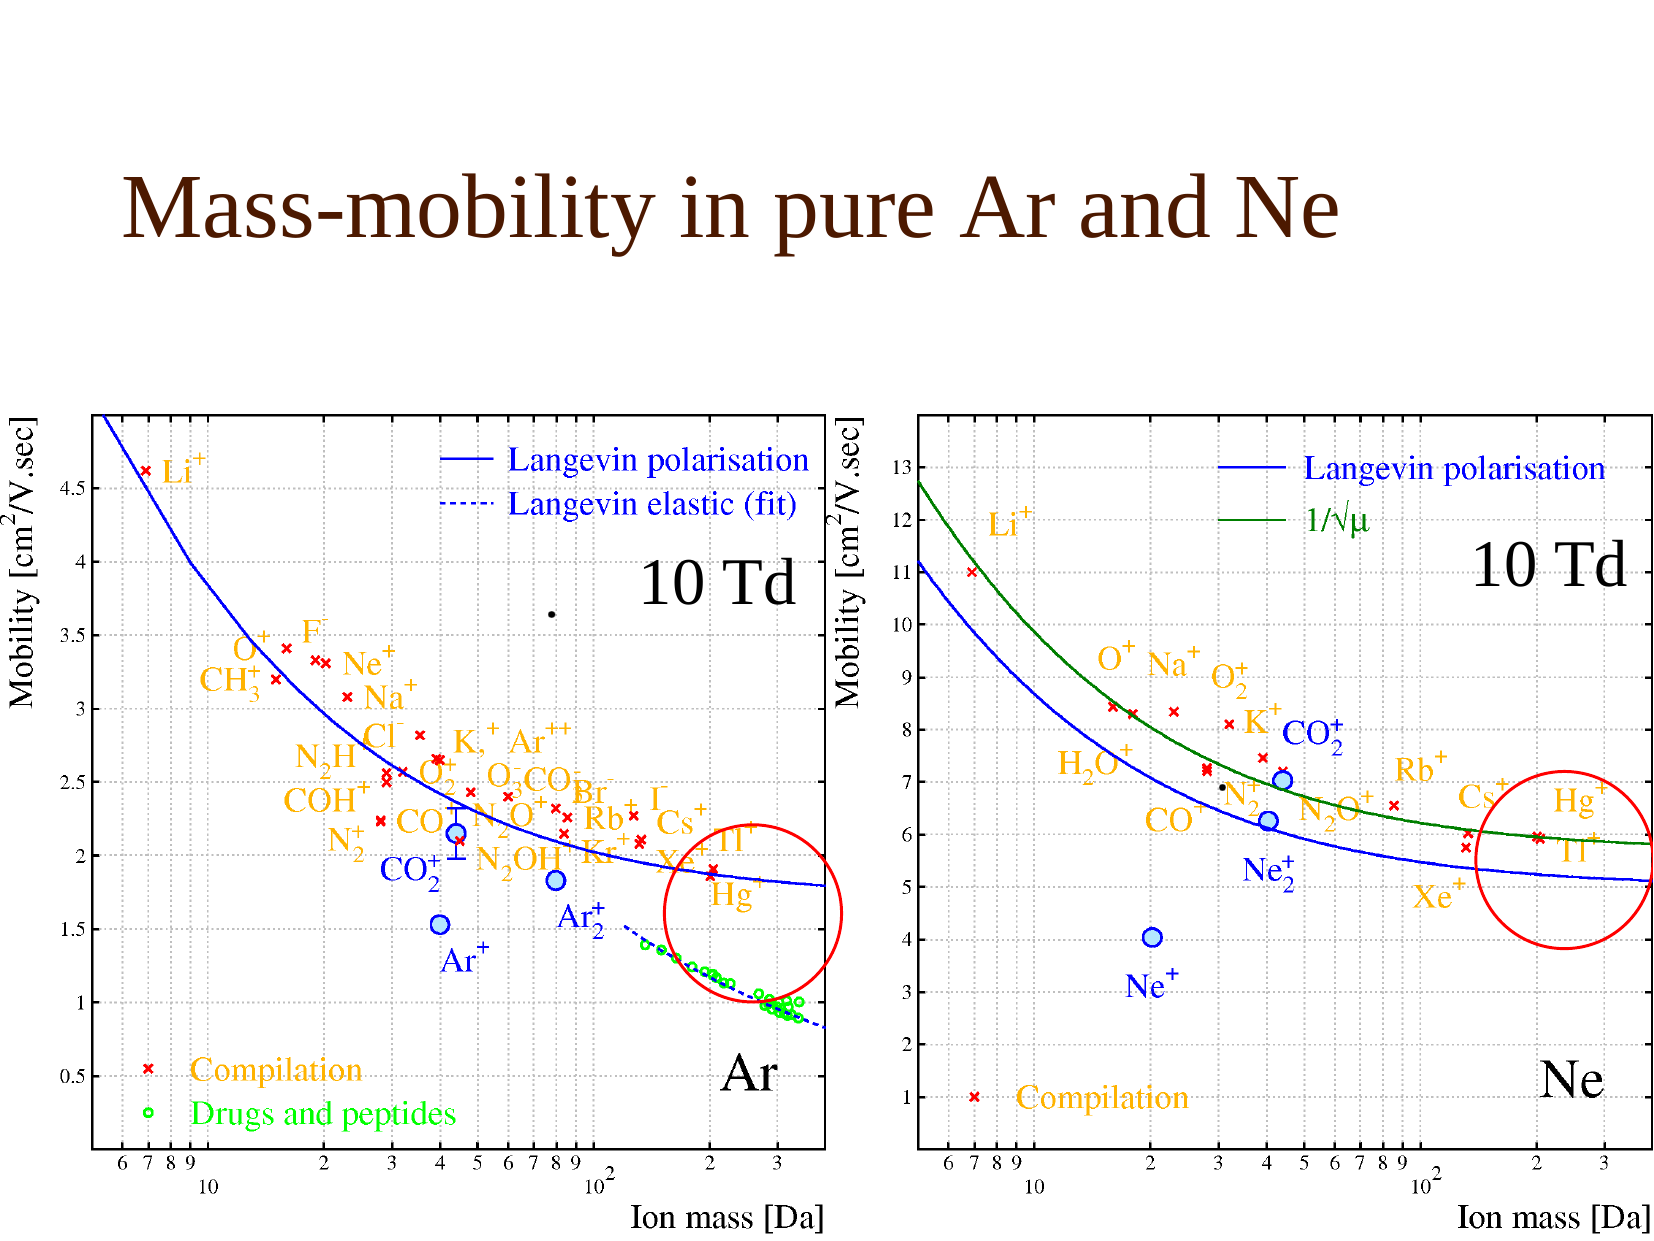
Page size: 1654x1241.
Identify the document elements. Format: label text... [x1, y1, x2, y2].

text_box 10 Td [1470, 526, 1629, 608]
picture [0, 413, 1653, 1241]
title Mass-mobility in pure Ar and Ne [121, 102, 1534, 311]
text_box 10 Td [638, 544, 797, 626]
picture [1478, 773, 1651, 947]
